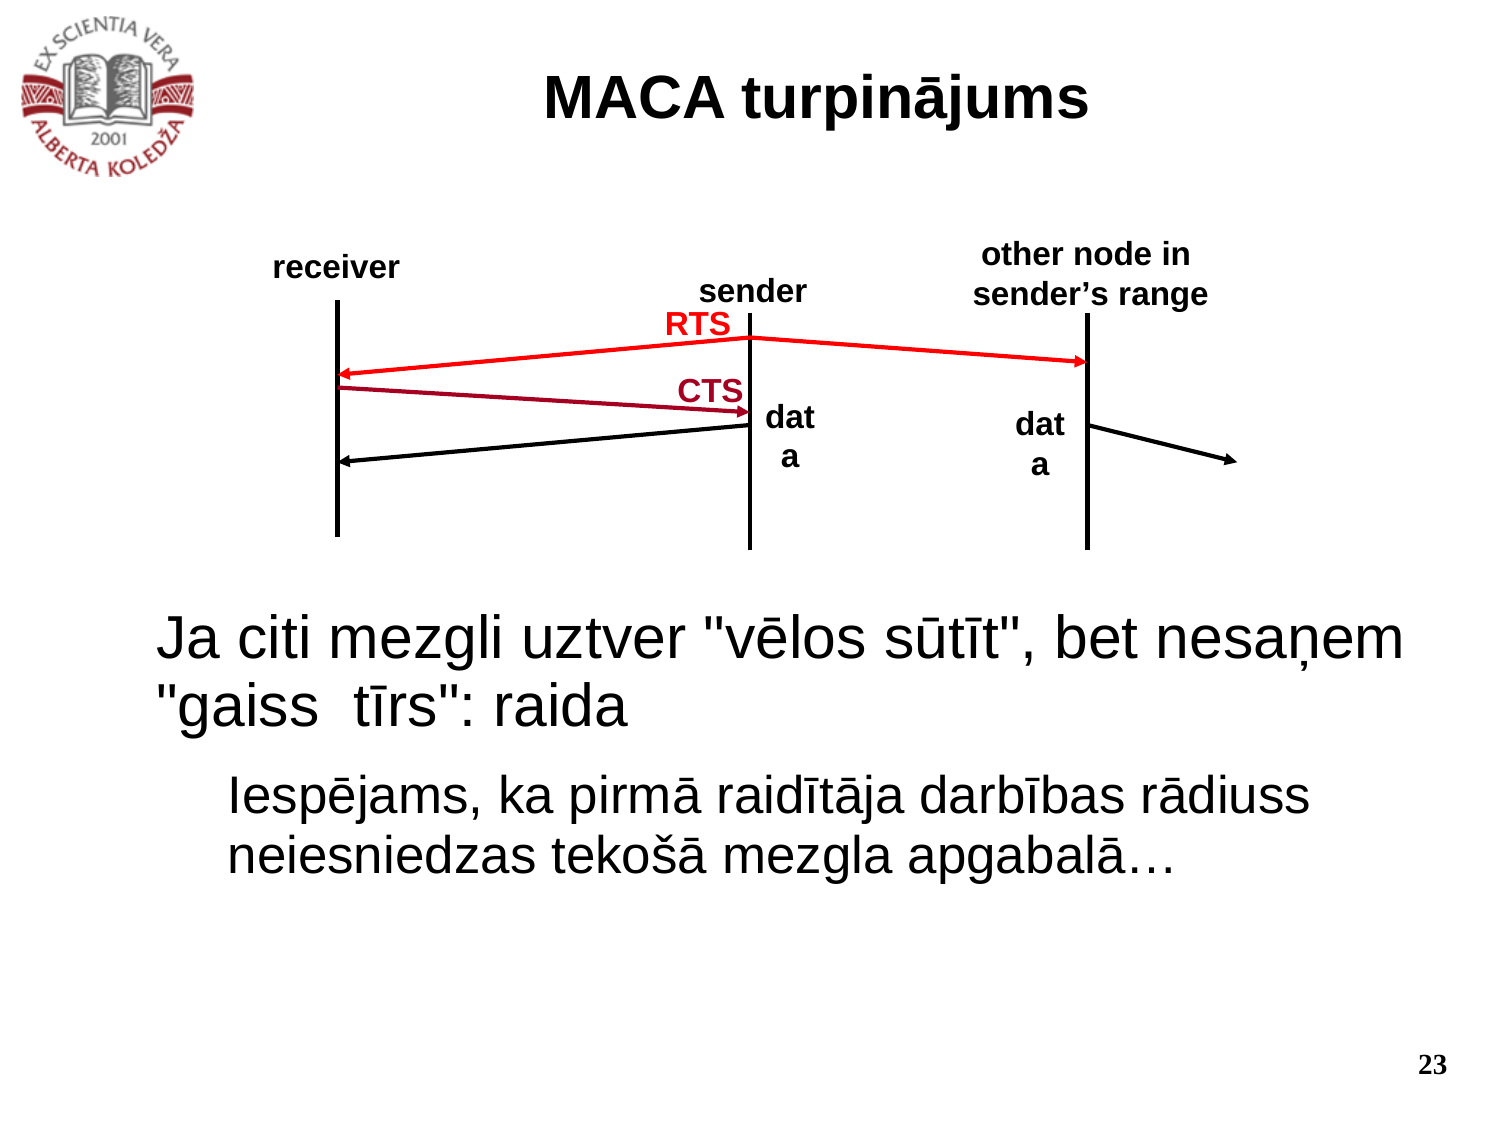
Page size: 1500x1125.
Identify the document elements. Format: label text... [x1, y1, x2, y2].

text_box data [992, 395, 1088, 490]
title MACA turpinājums [187, 44, 1425, 150]
list Ja citi mezgli uztver "vēlos sūtīt", bet nesaņem "gaiss tīrs": raida Iespējams, ka pirmā raidītāja darbības rādiuss neiesniedzas tekošā mezgla apgabalā… [85, 603, 1436, 1035]
text_box sender [683, 262, 823, 318]
text_box RTS [649, 295, 747, 350]
text_box data [742, 387, 838, 482]
text_box <skaitlis> [1312, 1037, 1463, 1101]
text_box other node in sender’s range [957, 224, 1224, 320]
text_box receiver [257, 237, 416, 293]
picture [21, 16, 194, 177]
text_box CTS [662, 362, 759, 417]
